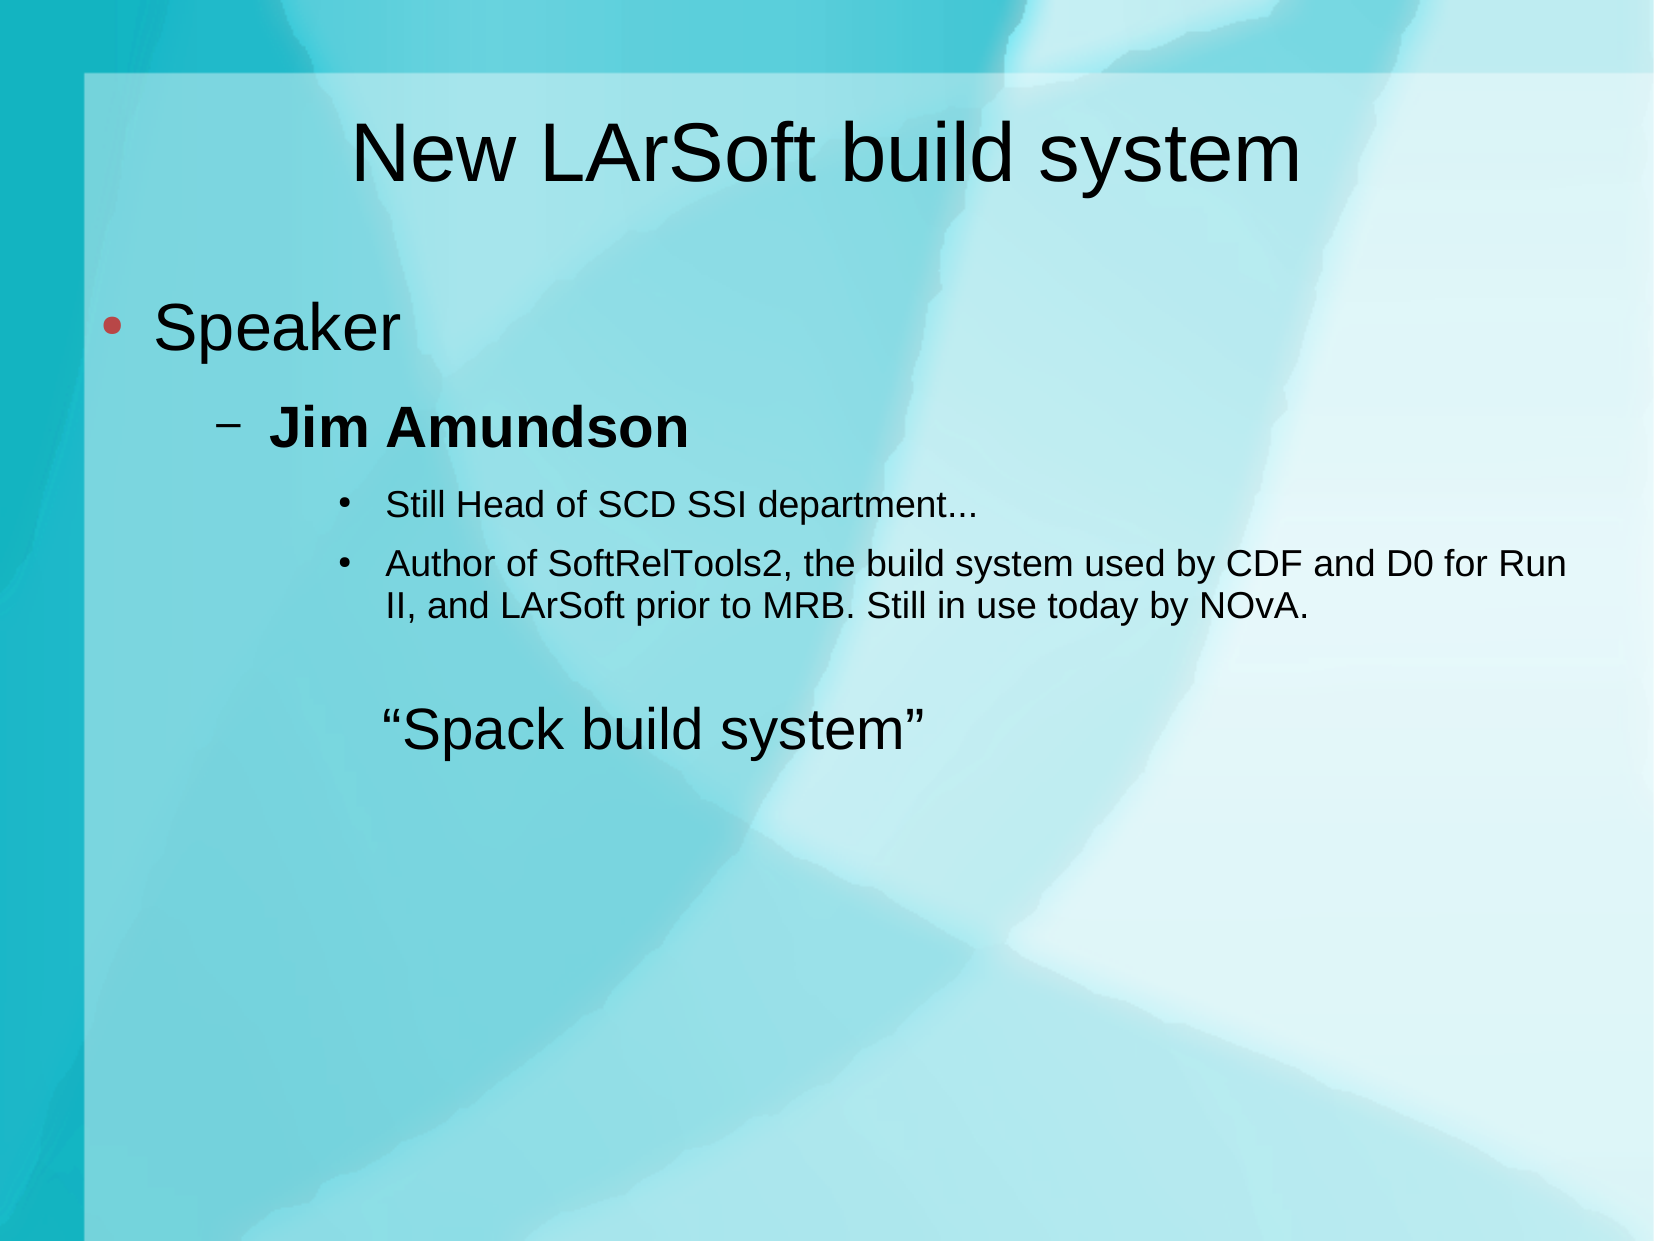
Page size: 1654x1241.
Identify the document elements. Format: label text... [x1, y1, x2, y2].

picture [0, 0, 1654, 1241]
list Speaker Jim Amundson Still Head of SCD SSI department... Author of SoftRelTools2, the build system used by CDF and D0 for Run II, and LArSoft prior to MRB. Still in use today by NOvA. “Spack build system” [82, 290, 1571, 1199]
title New LArSoft build system [82, 49, 1571, 257]
